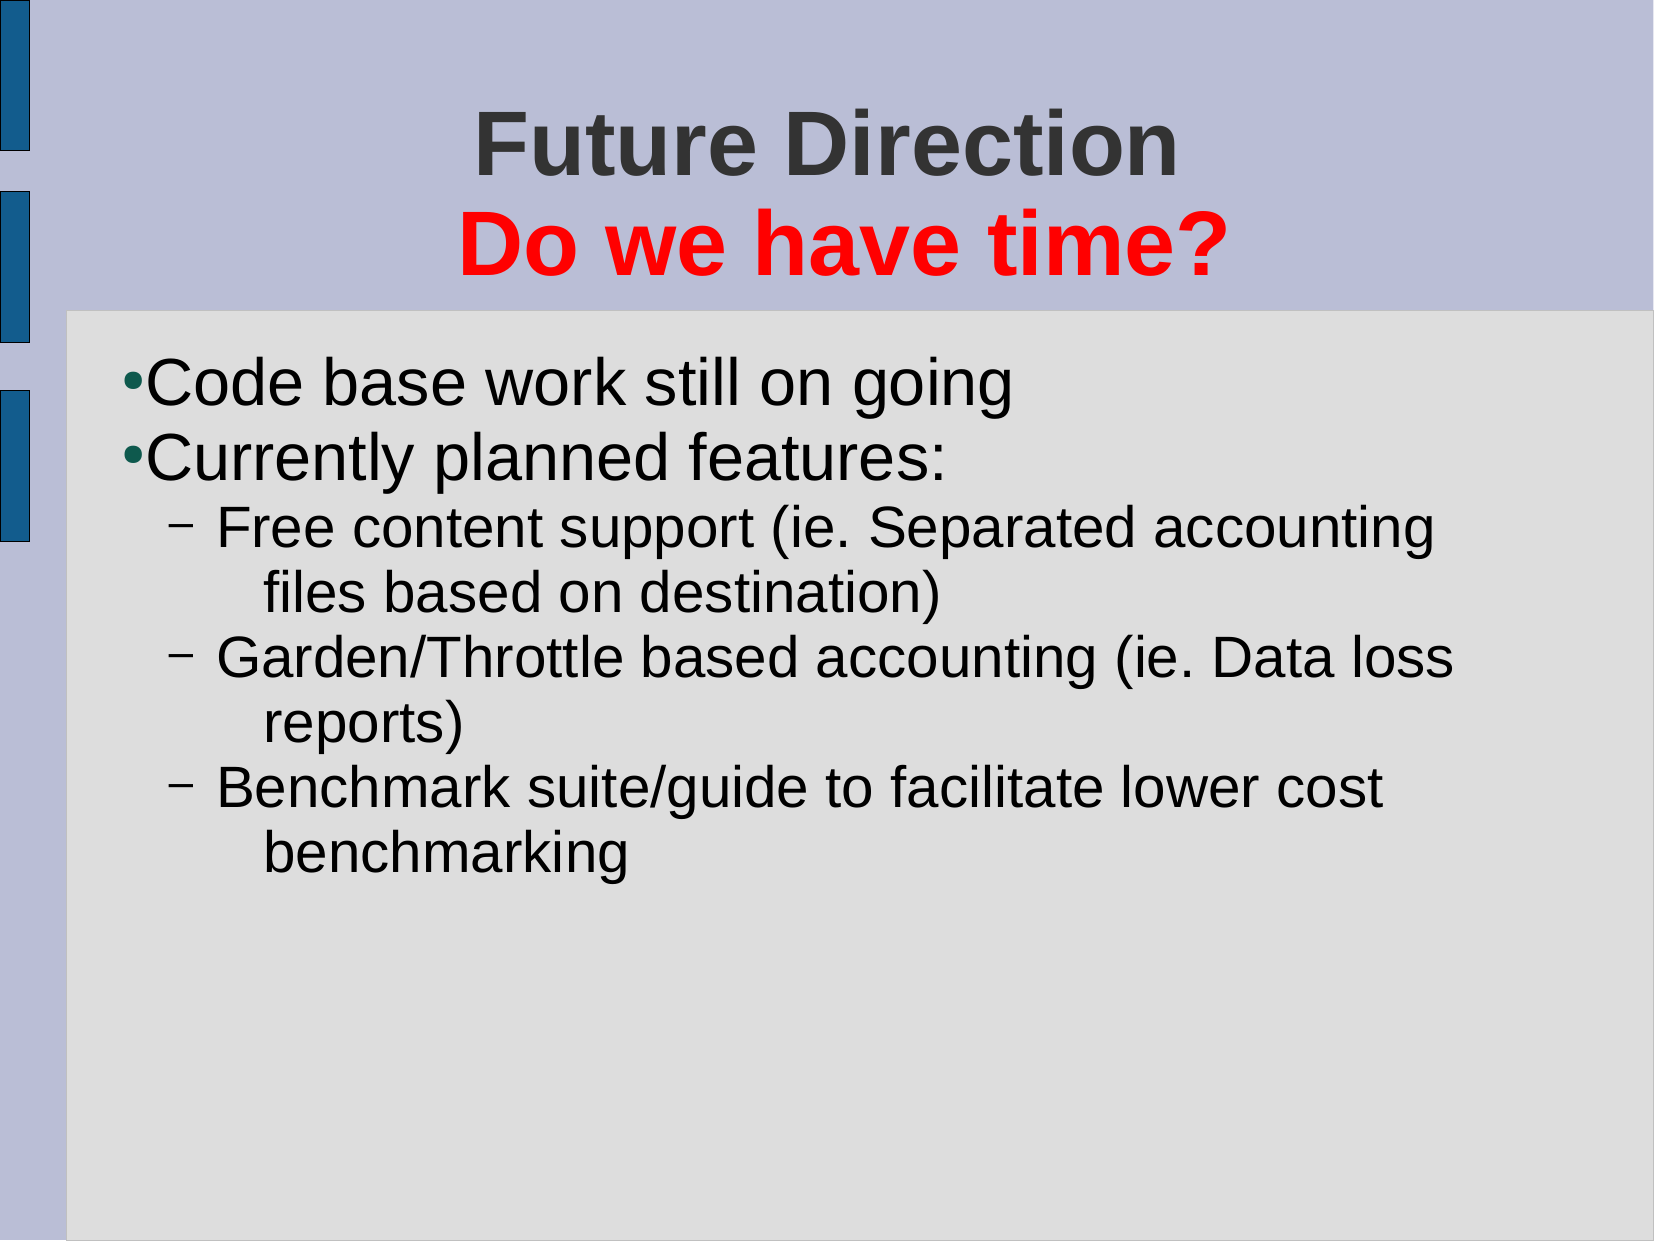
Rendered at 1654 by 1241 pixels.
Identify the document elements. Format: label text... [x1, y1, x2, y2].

title Future Direction [121, 91, 1534, 299]
list Code base work still on going Currently planned features: Free content support (ie. Separated accounting files based on destination) Garden/Throttle based accounting (ie. Data loss reports) Benchmark suite/guide to facilitate lower cost benchmarking [121, 344, 1534, 1127]
text_box Do we have time? [442, 192, 1247, 296]
